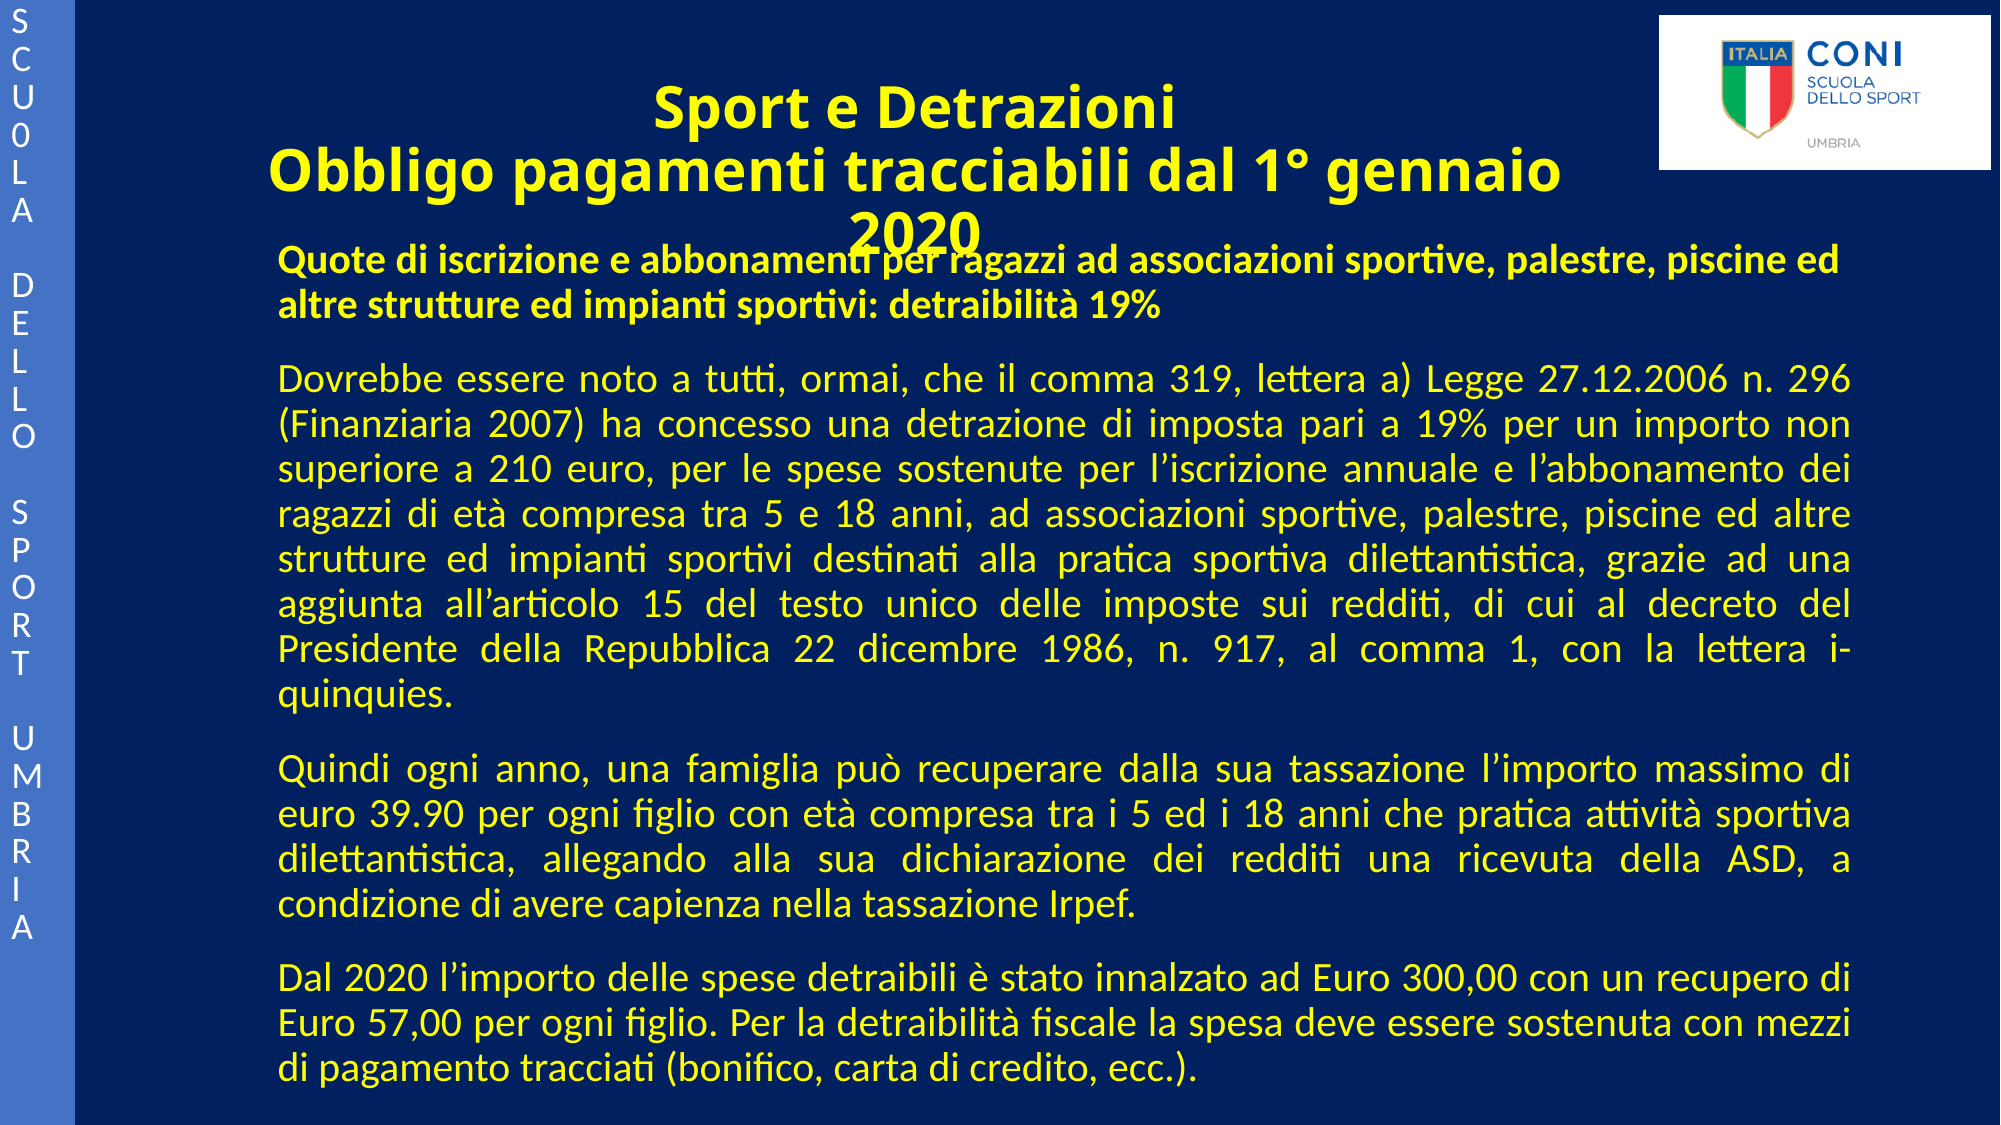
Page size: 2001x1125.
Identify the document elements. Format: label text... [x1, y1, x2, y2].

list Quote di iscrizione e abbonamenti per ragazzi ad associazioni sportive, palestre, piscine ed altre strutture ed impianti sportivi: detraibilità 19% Dovrebbe essere noto a tutti, ormai, che il comma 319, lettera a) Legge 27.12.2006 n. 296 (Finanziaria 2007) ha concesso una detrazione di imposta pari a 19% per un importo non superiore a 210 euro, per le spese sostenute per l’iscrizione annuale e l’abbonamento dei ragazzi di età compresa tra 5 e 18 anni, ad associazioni sportive, palestre, piscine ed altre strutture ed impianti sportivi destinati alla pratica sportiva dilettantistica, grazie ad una aggiunta all’articolo 15 del testo unico delle imposte sui redditi, di cui al decreto del Presidente della Repubblica 22 dicembre 1986, n. 917, al comma 1, con la lettera i-quinquies. Quindi ogni anno, una famiglia può recuperare dalla sua tassazione l’importo massimo di euro 39.90 per ogni figlio con età compresa tra i 5 ed i 18 anni che pratica attività sportiva dilettantistica, allegando alla sua dichiarazione dei redditi una ricevuta della ASD, a condizione di avere capienza nella tassazione Irpef. Dal 2020 l’importo delle spese detraibili è stato innalzato ad Euro 300,00 con un recupero di Euro 57,00 per ogni figlio. Per la detraibilità fiscale la spesa deve essere sostenuta con mezzi di pagamento tracciati (bonifico, carta di credito, ecc.). [262, 230, 1867, 1004]
table_header S C U 0 L A D E L L O S P O R T U M B R I A [0, 0, 75, 1125]
picture [1659, 15, 1991, 170]
title Sport e Detrazioni Obbligo pagamenti tracciabili dal 1° gennaio 2020 [188, 70, 1642, 272]
